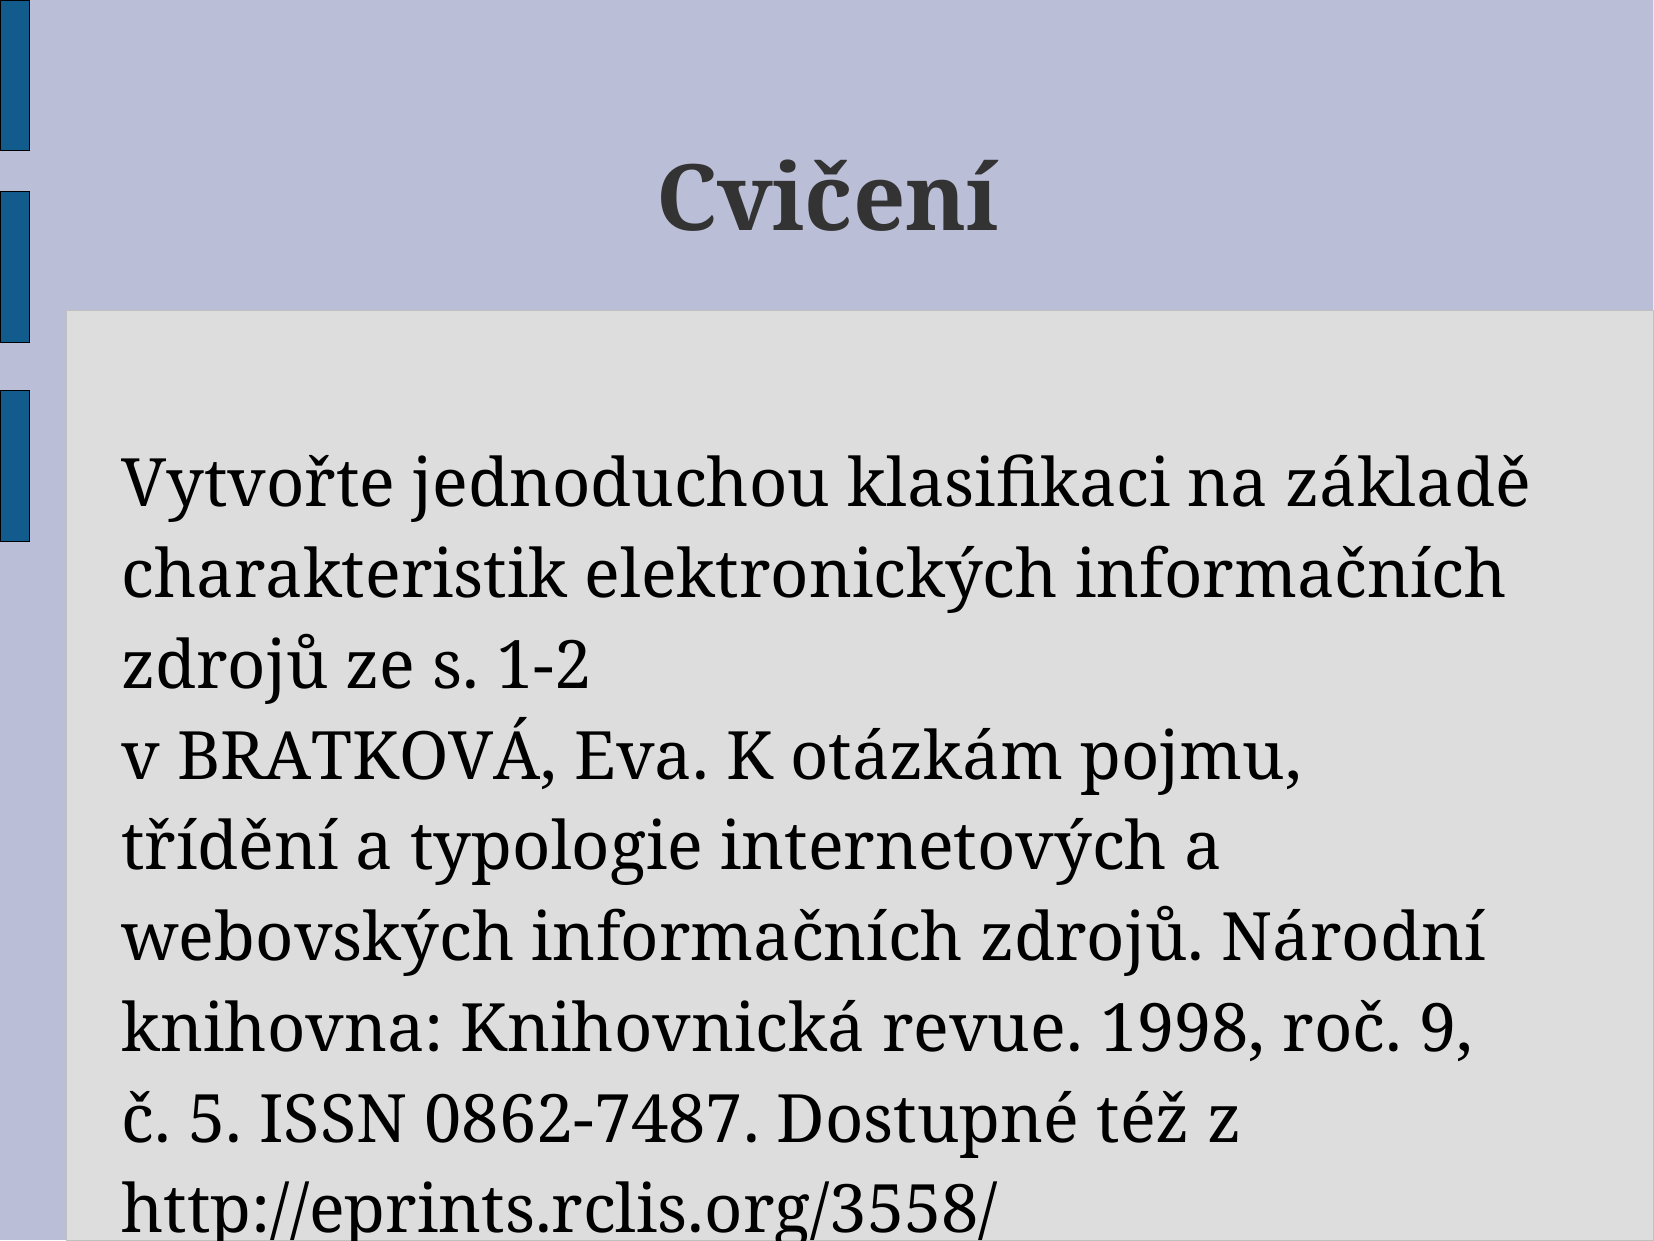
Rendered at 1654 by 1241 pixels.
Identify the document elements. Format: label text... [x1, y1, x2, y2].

title Cvičení [121, 98, 1534, 291]
list Vytvořte jednoduchou klasifikaci na základě charakteristik elektronických informačních zdrojů ze s. 1-2 v BRATKOVÁ, Eva. K otázkám pojmu, třídění a typologie internetových a webovských informačních zdrojů. Národní knihovna: Knihovnická revue. 1998, roč. 9, č. 5. ISSN 0862-7487. Dostupné též z http://eprints.rclis.org/3558/ [121, 344, 1534, 1112]
